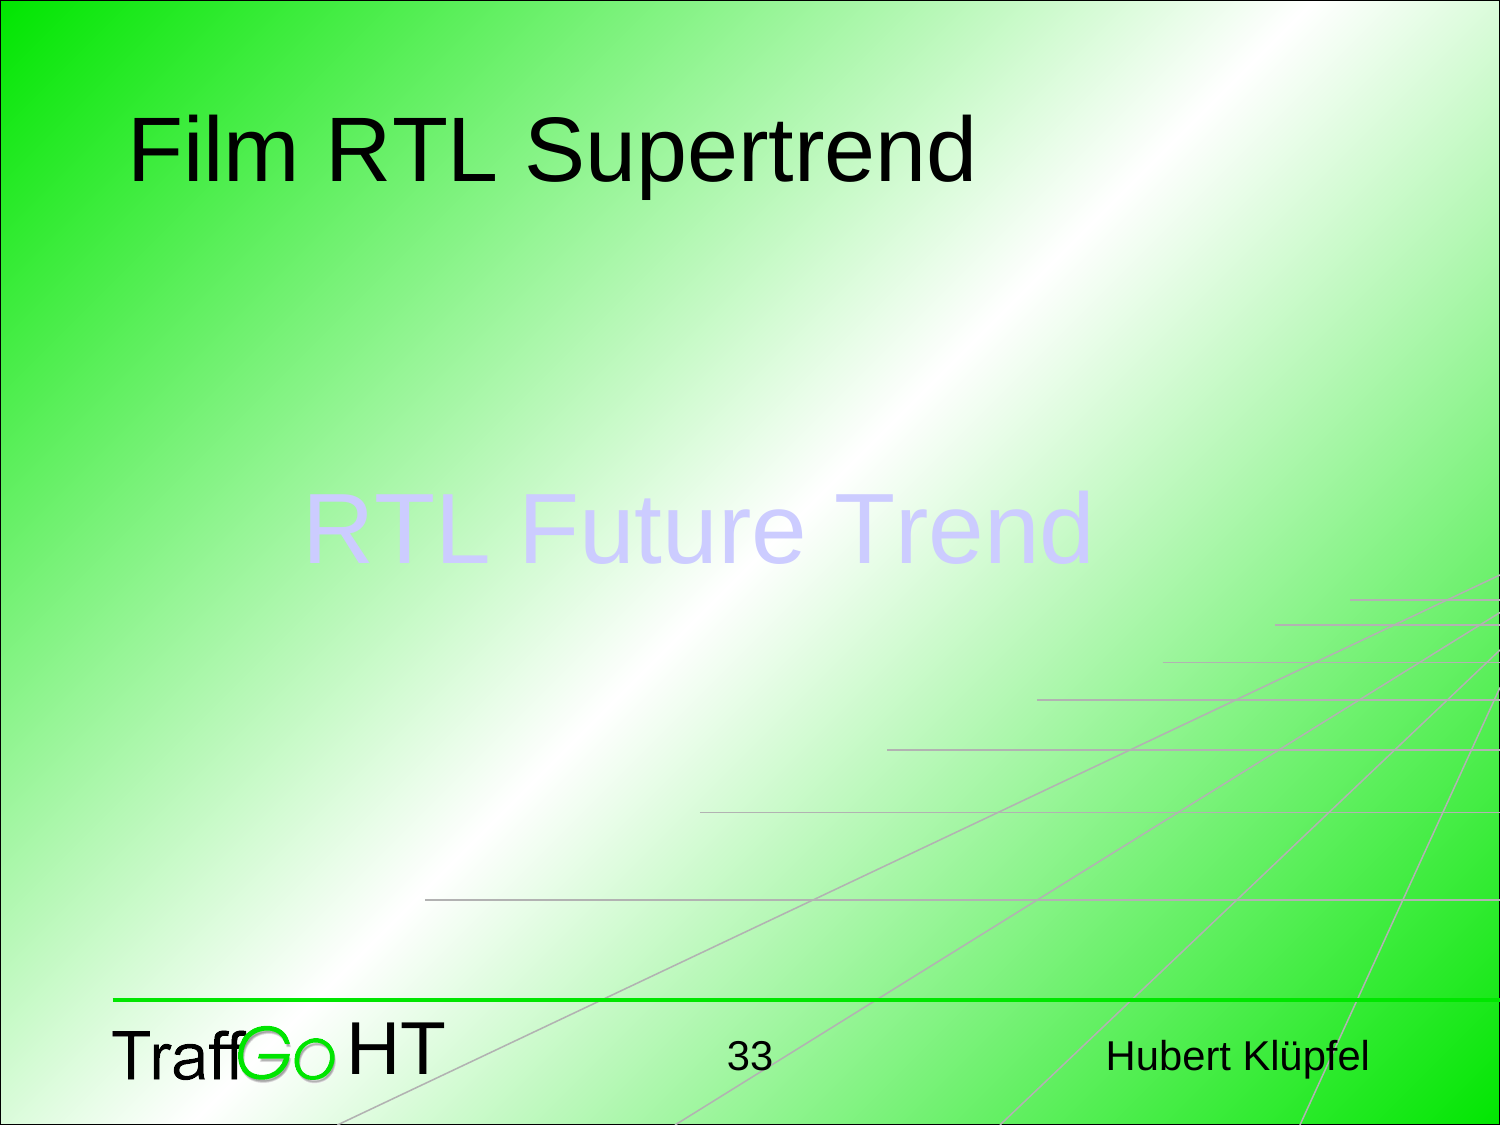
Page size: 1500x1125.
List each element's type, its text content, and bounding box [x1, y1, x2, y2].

list RTL Future Trend [287, 474, 1163, 599]
title Film RTL Supertrend [112, 87, 1388, 213]
picture [112, 1024, 338, 1085]
